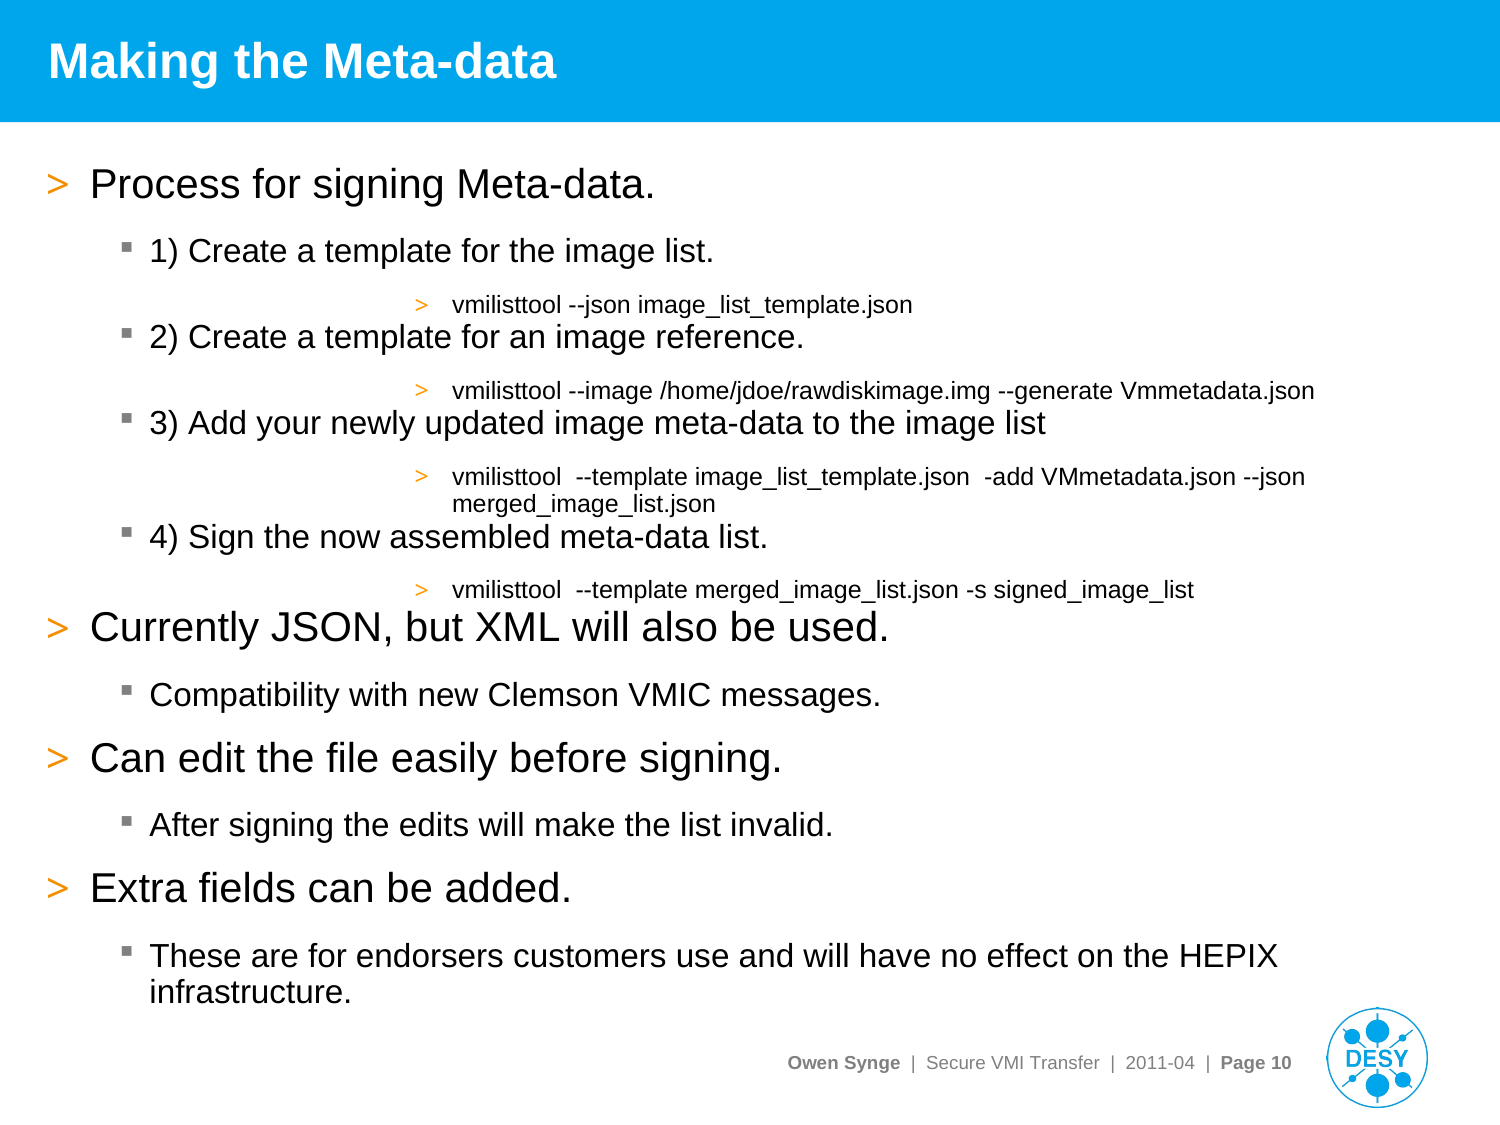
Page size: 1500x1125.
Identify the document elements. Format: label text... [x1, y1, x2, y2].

list Process for signing Meta-data. 1) Create a template for the image list. vmilisttool --json image_list_template.json 2) Create a template for an image reference. vmilisttool --image /home/jdoe/rawdiskimage.img --generate Vmmetadata.json 3) Add your newly updated image meta-data to the image list vmilisttool --template image_list_template.json -add VMmetadata.json --json merged_image_list.json 4) Sign the now assembled meta-data list. vmilisttool --template merged_image_list.json -s signed_image_list Currently JSON, but XML will also be used. Compatibility with new Clemson VMIC messages. Can edit the file easily before signing. After signing the edits will make the list invalid. Extra fields can be added. These are for endorsers customers use and will have no effect on the HEPIX infrastructure. [46, 160, 1444, 1012]
text_box [398, 202, 593, 302]
title Making the Meta-data [47, 24, 1446, 99]
picture [1326, 1012, 1428, 1108]
